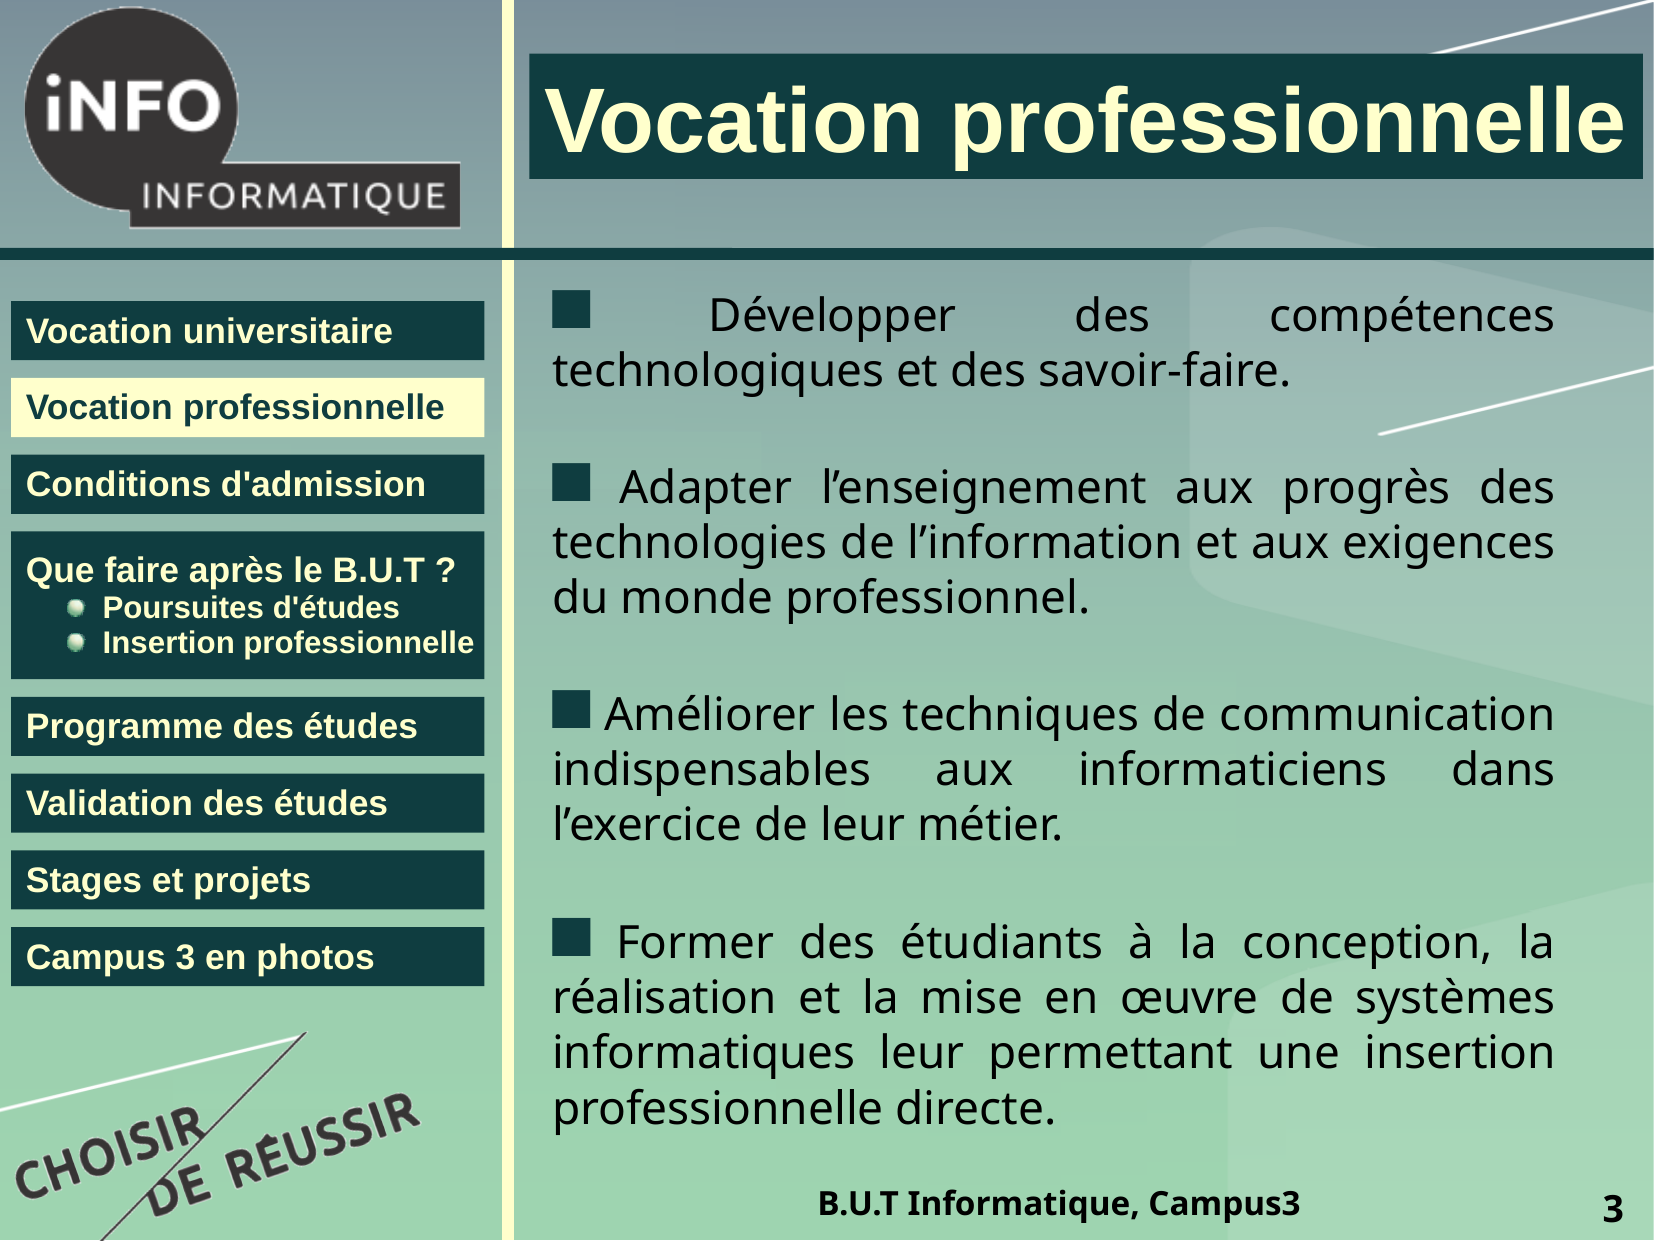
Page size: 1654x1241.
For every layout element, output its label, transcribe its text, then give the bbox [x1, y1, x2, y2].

picture [0, 260, 502, 1241]
picture [514, 0, 1654, 248]
picture [67, 599, 86, 617]
text_box Que faire après le B.U.T ? Poursuites d'études Insertion professionnelle [11, 531, 485, 680]
text_box Campus 3 en photos [11, 927, 485, 987]
text_box Vocation professionnelle [529, 53, 1643, 179]
text_box Programme des études [11, 696, 485, 756]
text_box Développer des compétences technologiques et des savoir-faire. Adapter l’enseignement aux progrès des technologies de l’information et aux exigences du monde professionnel. Améliorer les techniques de communication indispensables aux informaticiens dans l’exercice de leur métier. Former des étudiants à la conception, la réalisation et la mise en œuvre de systèmes informatiques leur permettant une insertion professionnelle directe. [478, 277, 1571, 1142]
text_box Stages et projets [11, 850, 485, 910]
picture [0, 0, 502, 247]
picture [67, 633, 86, 652]
picture [514, 260, 1654, 1240]
text_box Vocation universitaire [11, 301, 485, 361]
text_box Conditions d'admission [11, 454, 485, 514]
text_box Vocation professionnelle [11, 377, 485, 438]
text_box Validation des études [11, 773, 485, 833]
